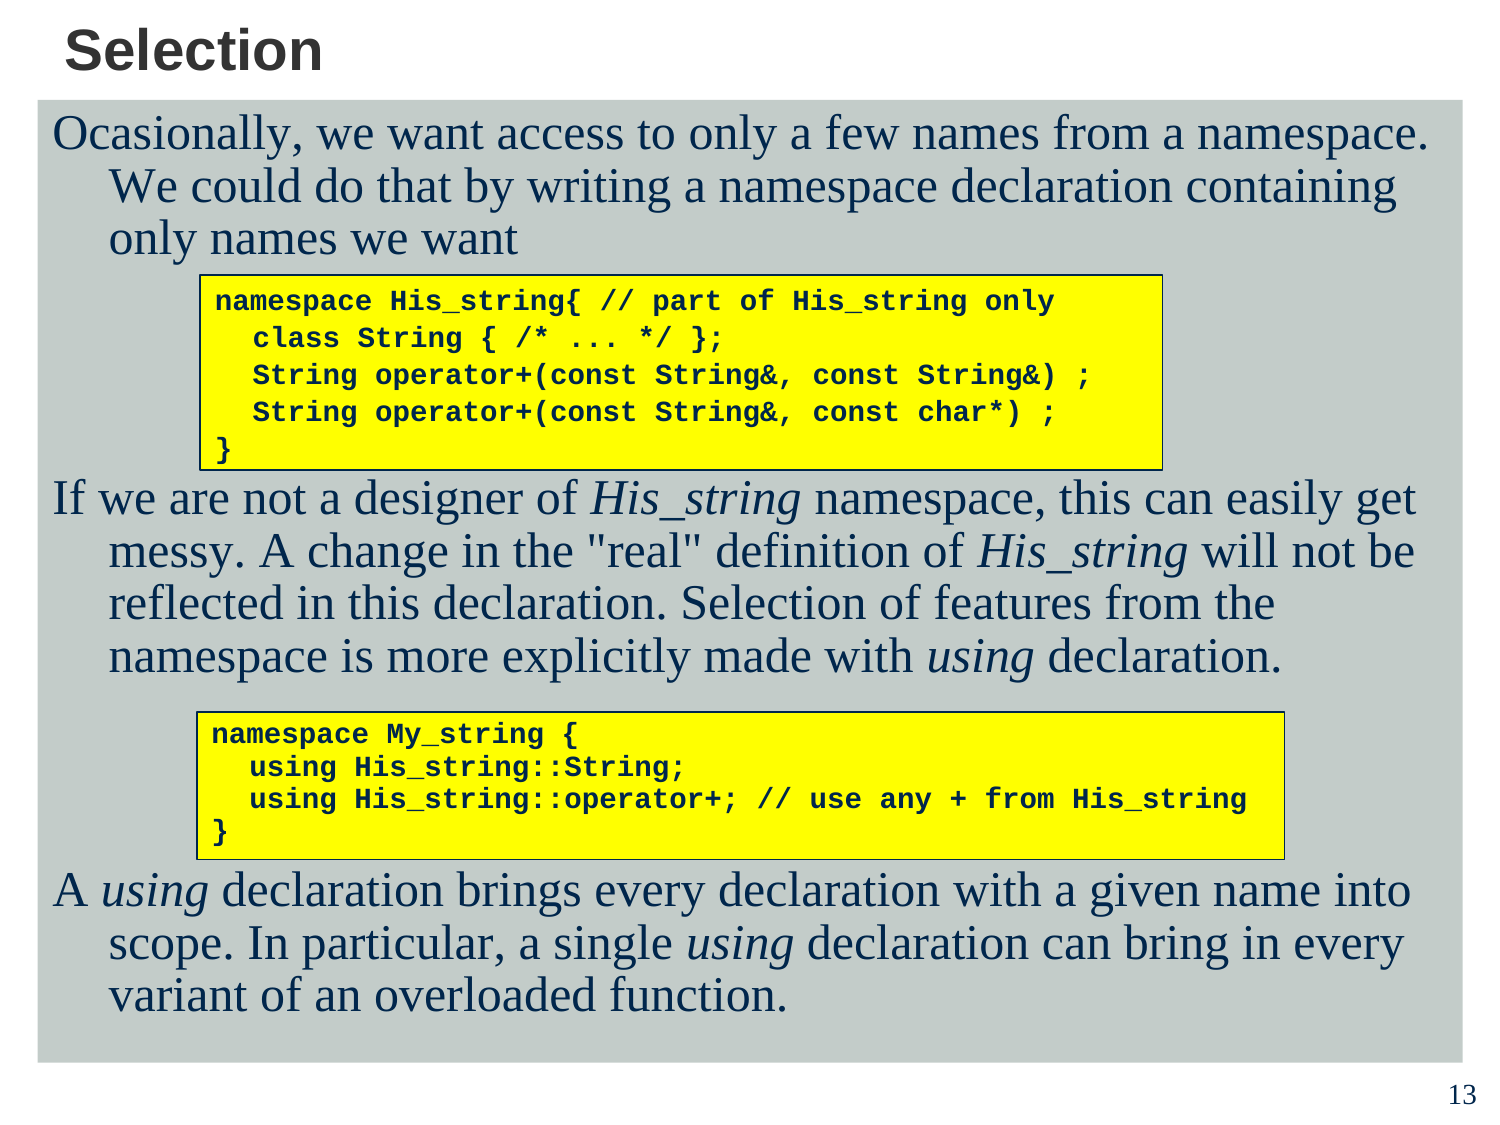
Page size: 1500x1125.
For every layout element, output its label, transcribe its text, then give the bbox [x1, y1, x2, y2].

text_box namespace My_string { using His_string::String; using His_string::operator+; // use any + from His_string } [196, 712, 1285, 888]
text_box namespace His_string{ // part of His_string only class String { /* ... */ }; String operator+(const String&, const String&) ; String operator+(const String&, const char*) ; } [200, 275, 1163, 479]
title Selection [50, 0, 1450, 91]
list Ocasionally, we want access to only a few names from a namespace. We could do that by writing a namespace declaration containing only names we want If we are not a designer of His_string namespace, this can easily get messy. A change in the "real" definition of His_string will not be reflected in this declaration. Selection of features from the namespace is more explicitly made with using declaration. A using declaration brings every declaration with a given name into scope. In particular, a single using declaration can bring in every variant of an overloaded function. [37, 99, 1463, 1063]
